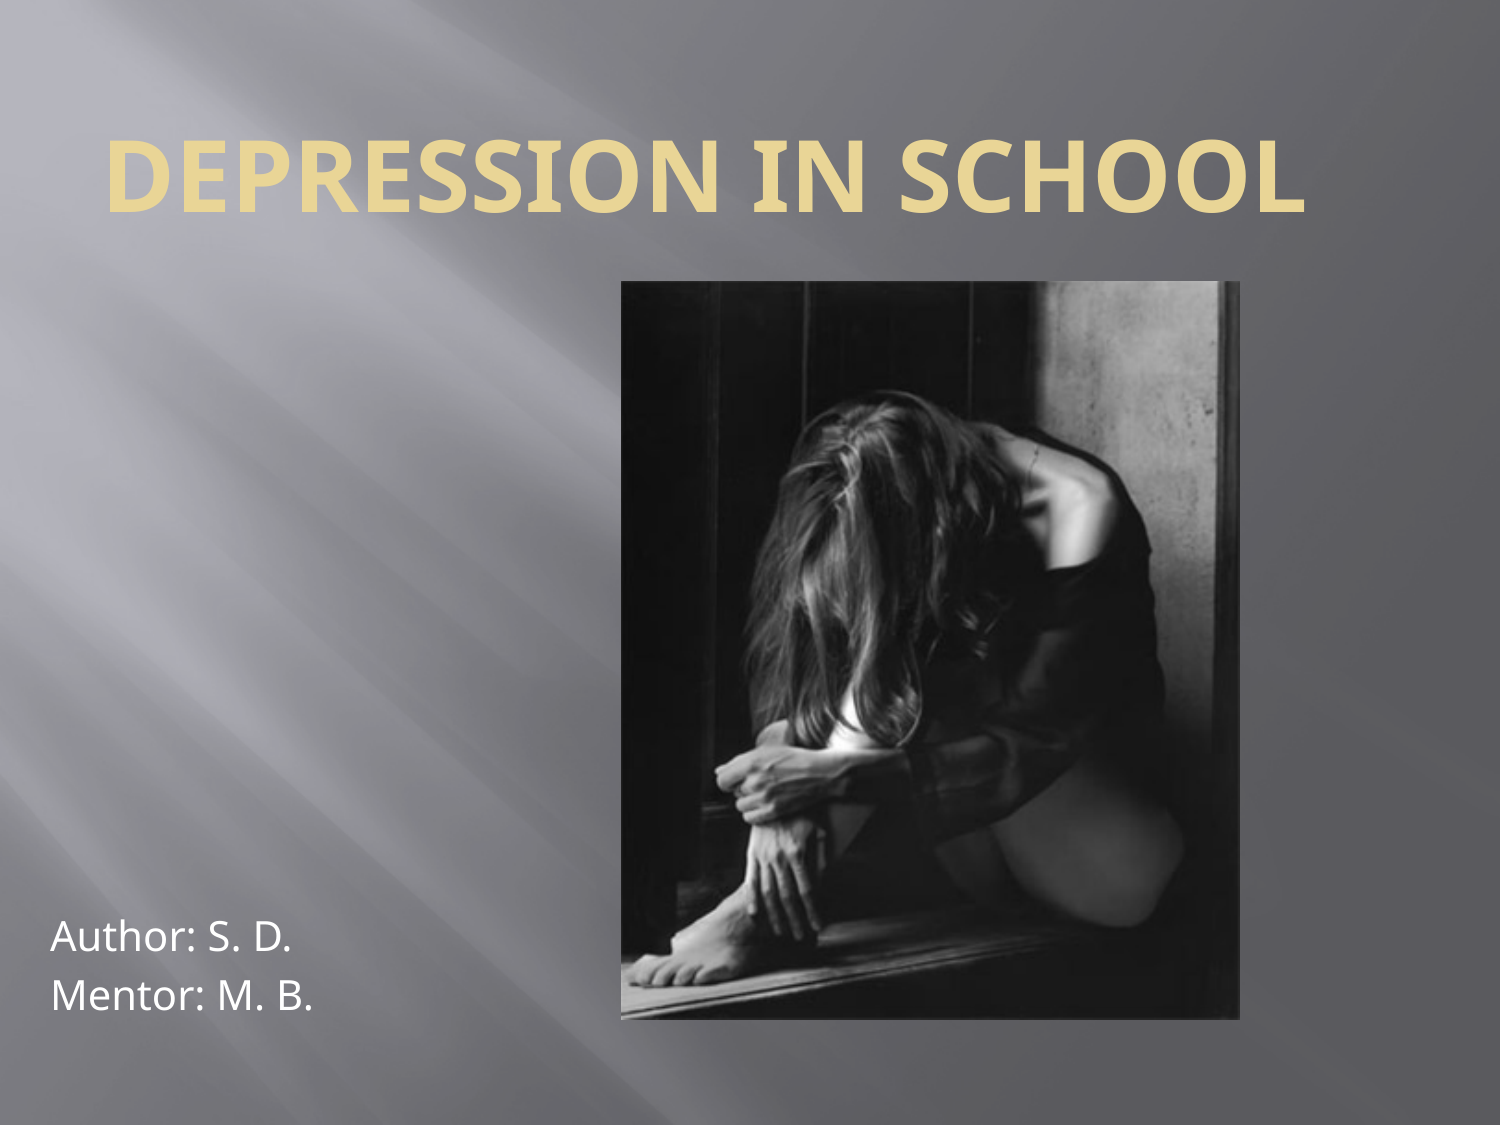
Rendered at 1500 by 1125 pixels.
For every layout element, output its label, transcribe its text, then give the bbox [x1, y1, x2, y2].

picture [0, 0, 1500, 1125]
title Depression in school [93, 93, 1444, 232]
subtitle Author: S. D. Mentor: M. B. [35, 902, 971, 1071]
